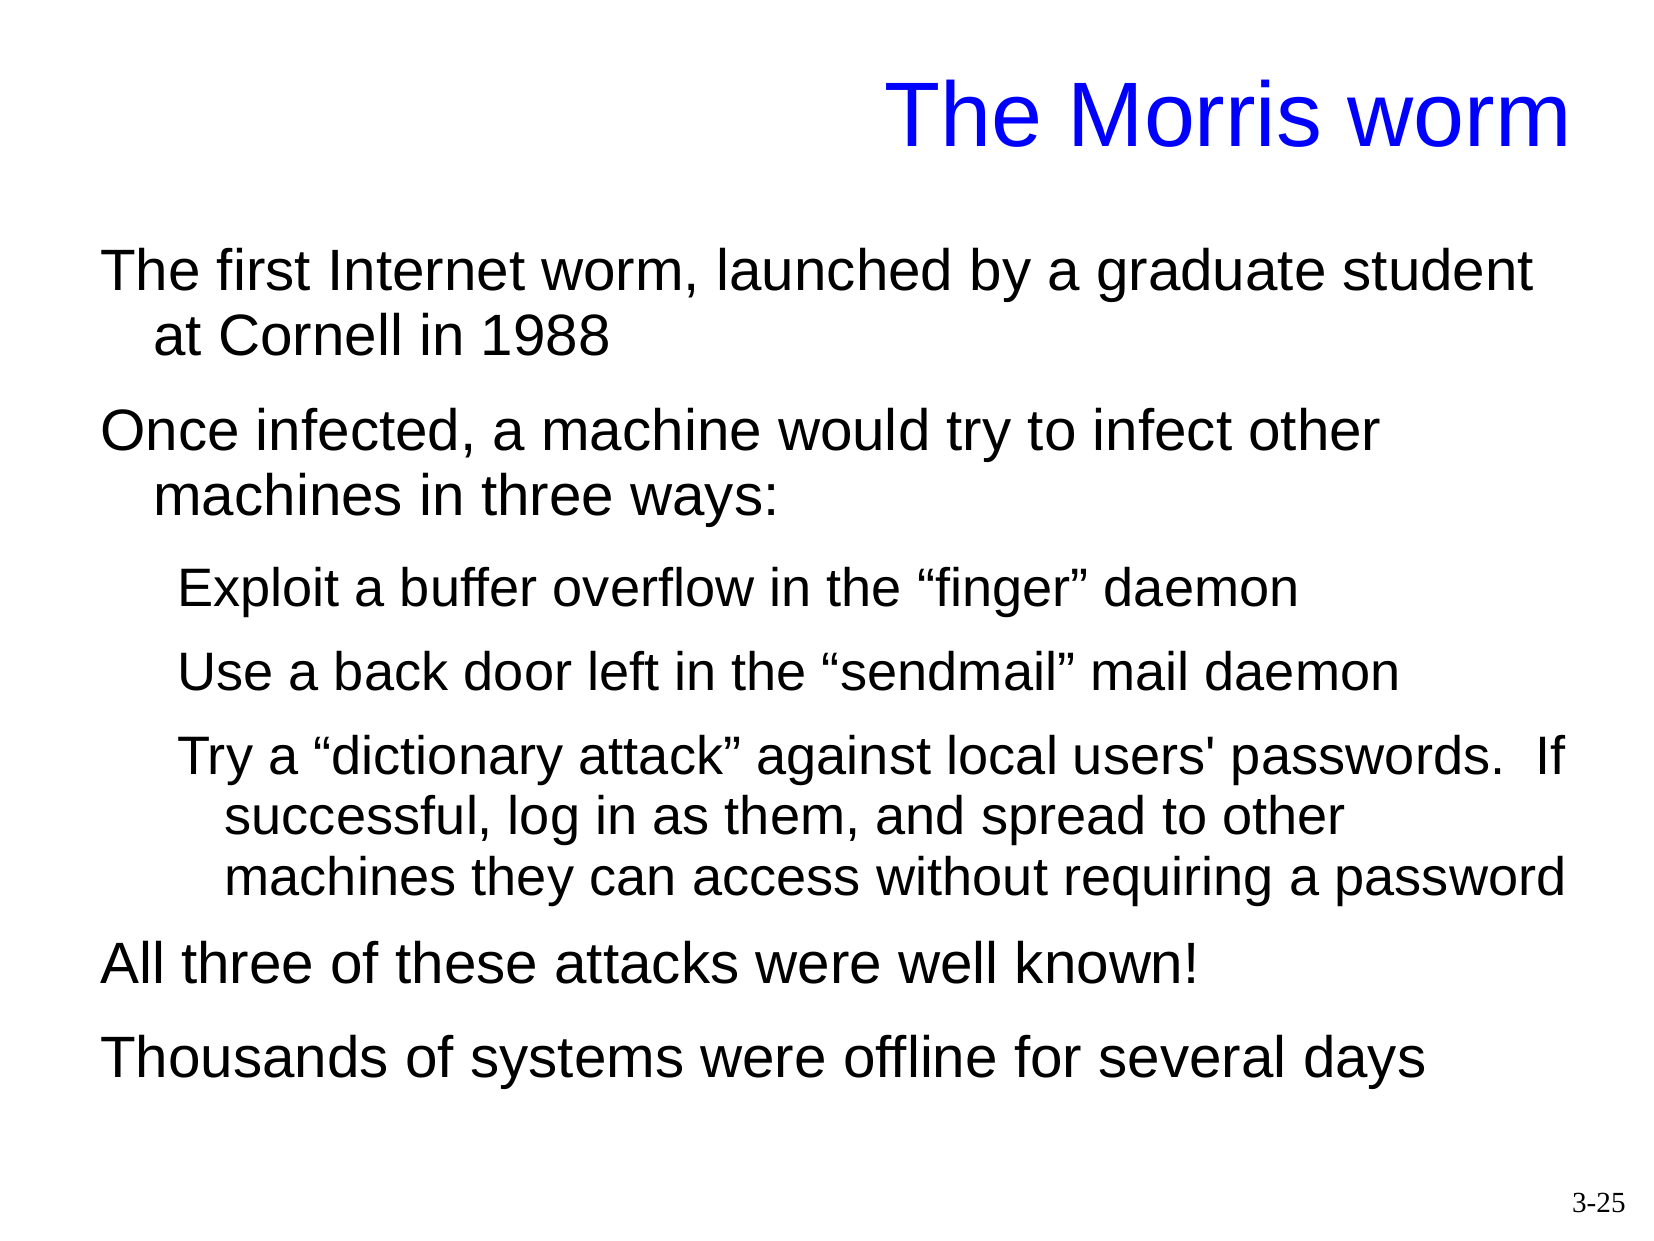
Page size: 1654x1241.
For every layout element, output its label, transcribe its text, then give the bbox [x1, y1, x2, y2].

title The Morris worm [84, 18, 1573, 211]
list The first Internet worm, launched by a graduate student at Cornell in 1988 Once infected, a machine would try to infect other machines in three ways: Exploit a buffer overflow in the “finger” daemon Use a back door left in the “sendmail” mail daemon Try a “dictionary attack” against local users' passwords. If successful, log in as them, and spread to other machines they can access without requiring a password All three of these attacks were well known! Thousands of systems were offline for several days [82, 237, 1571, 1156]
